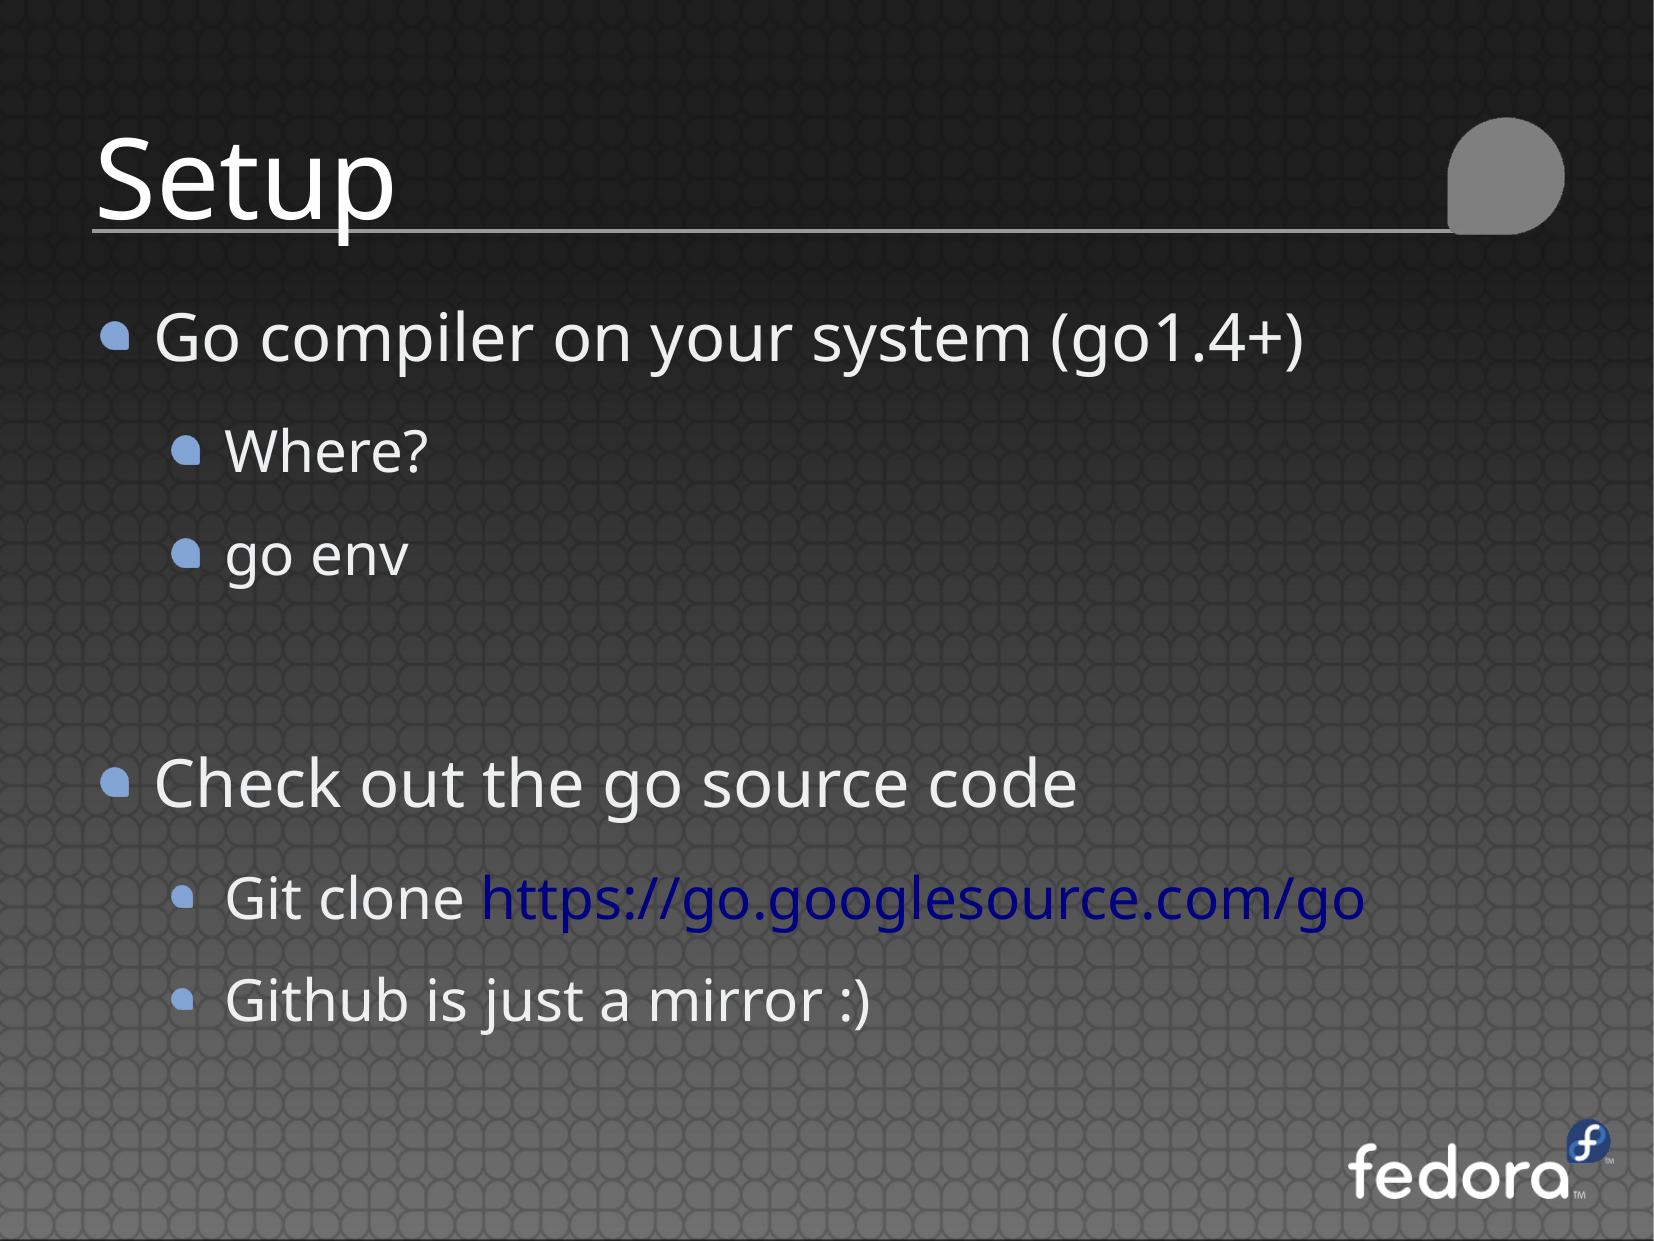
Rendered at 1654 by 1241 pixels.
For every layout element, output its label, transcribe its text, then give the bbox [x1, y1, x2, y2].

list Go compiler on your system (go1.4+) Where? go env Check out the go source code Git clone https://go.googlesource.com/go Github is just a mirror :) [82, 290, 1571, 1094]
title Setup [94, 100, 1426, 251]
picture [0, 0, 1654, 1241]
